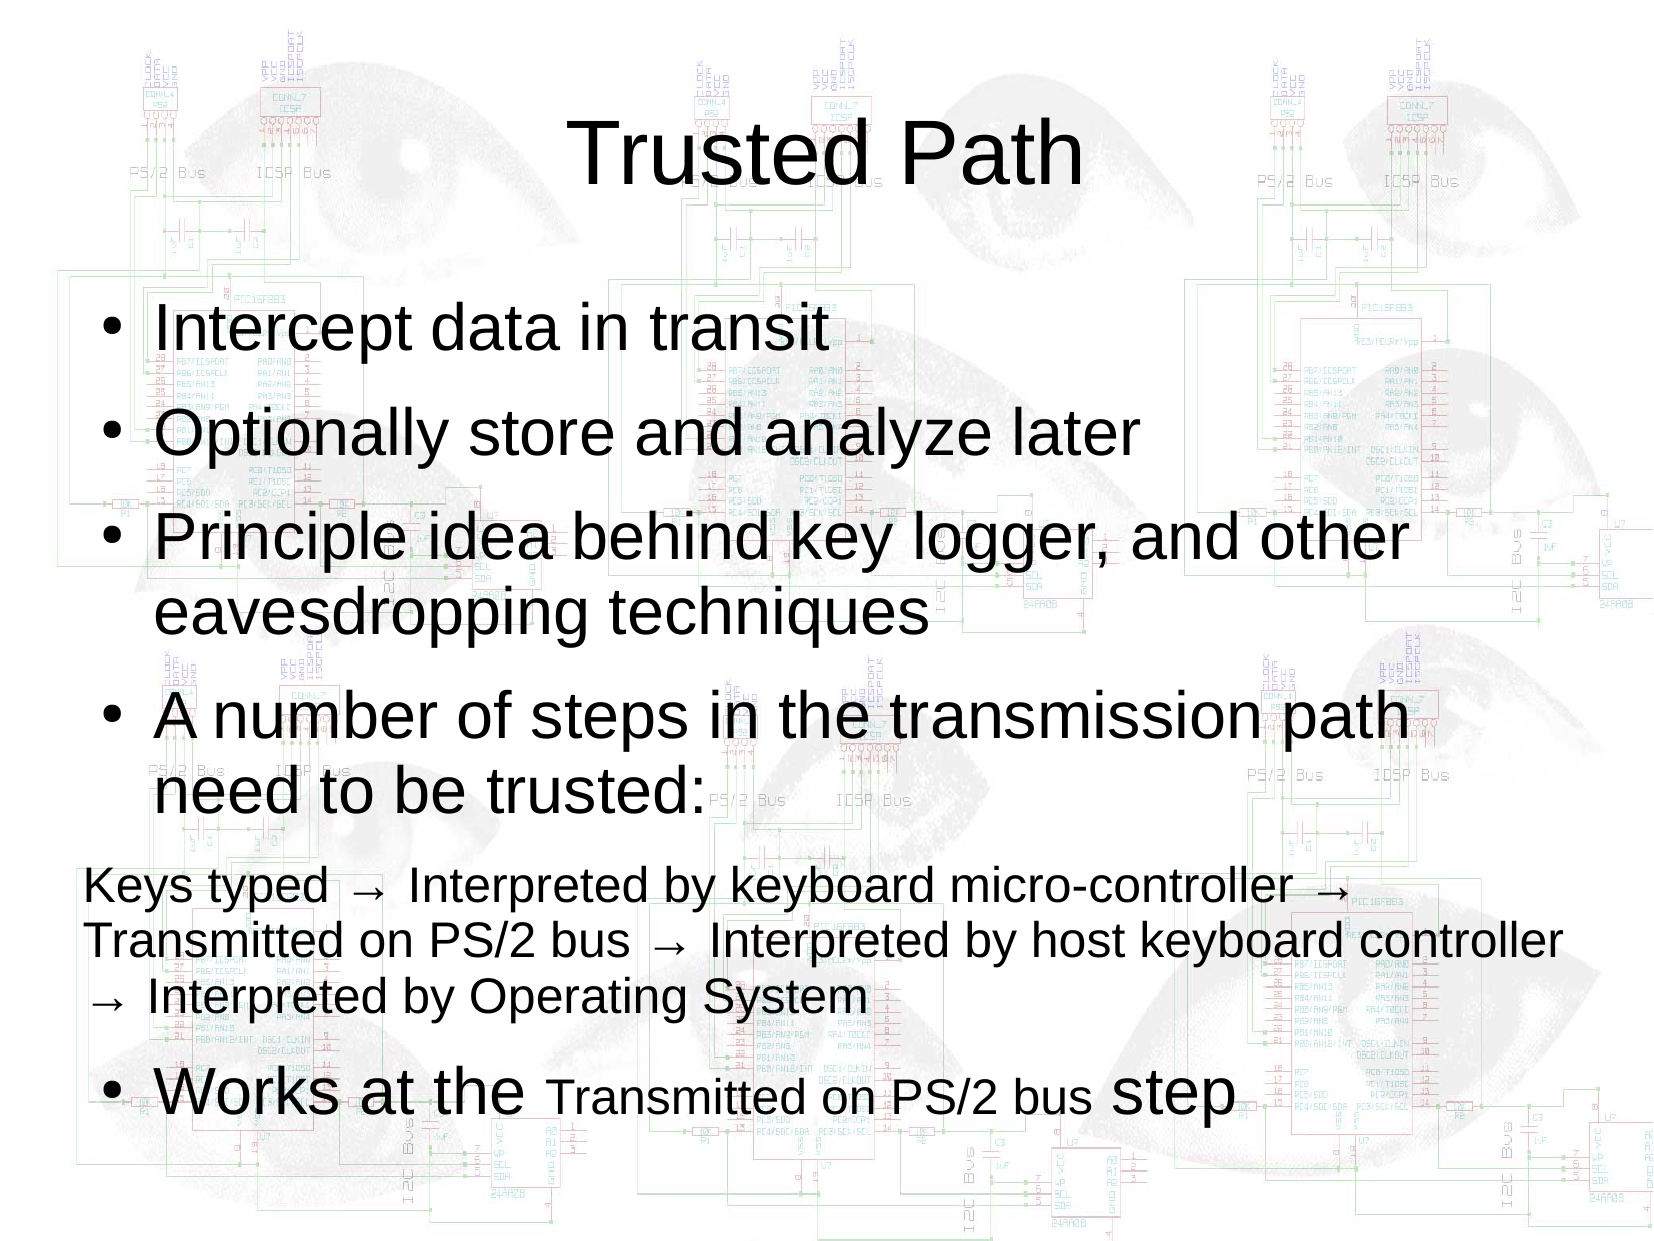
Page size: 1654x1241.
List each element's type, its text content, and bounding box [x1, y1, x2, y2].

list Intercept data in transit Optionally store and analyze later Principle idea behind key logger, and other eavesdropping techniques A number of steps in the transmission path need to be trusted: Keys typed → Interpreted by keyboard micro-controller → Transmitted on PS/2 bus → Interpreted by host keyboard controller → Interpreted by Operating System Works at the Transmitted on PS/2 bus step [82, 290, 1571, 1129]
picture [0, 0, 1654, 1241]
title Trusted Path [82, 49, 1571, 257]
